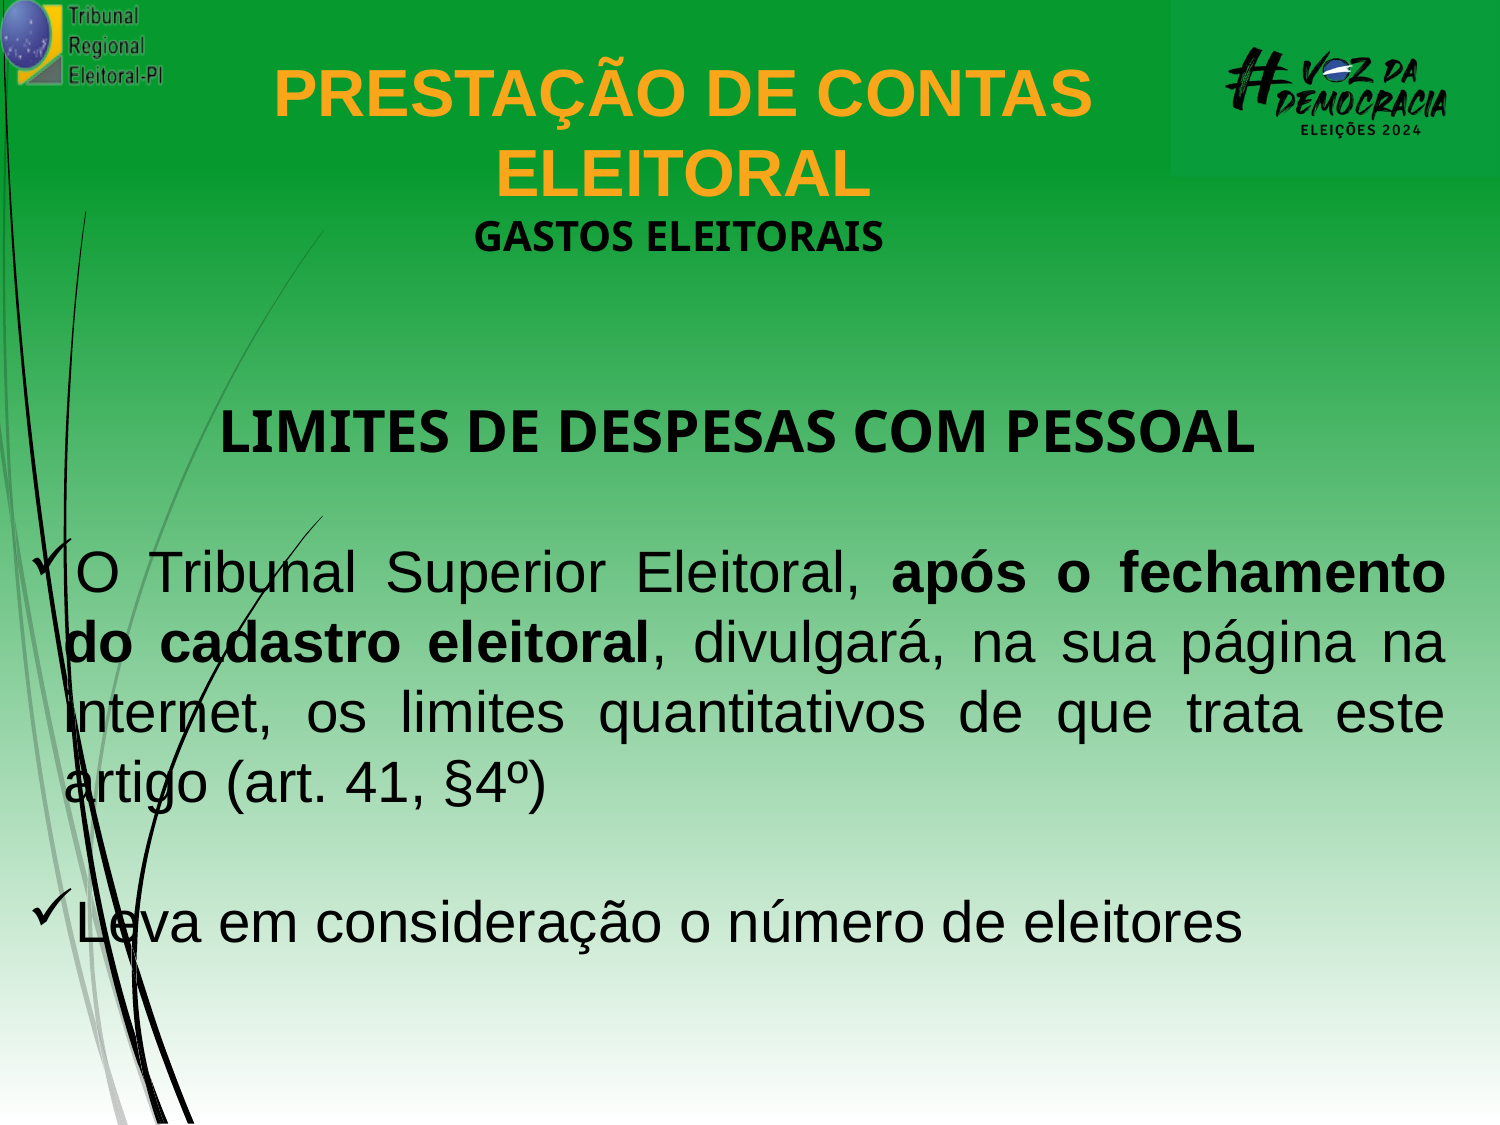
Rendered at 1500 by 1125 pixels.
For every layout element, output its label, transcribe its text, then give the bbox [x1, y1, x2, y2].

picture [0, 0, 177, 94]
picture [1171, 0, 1500, 177]
text_box Limites de despesas com pessoal O Tribunal Superior Eleitoral, após o fechamento do cadastro eleitoral, divulgará, na sua página na internet, os limites quantitativos de que trata este artigo (art. 41, §4º) Leva em consideração o número de eleitores [12, 267, 1463, 1061]
text_box PRESTAÇÃO DE CONTAS ELEITORAL GASTOS ELEITORAIS [0, 42, 1368, 266]
